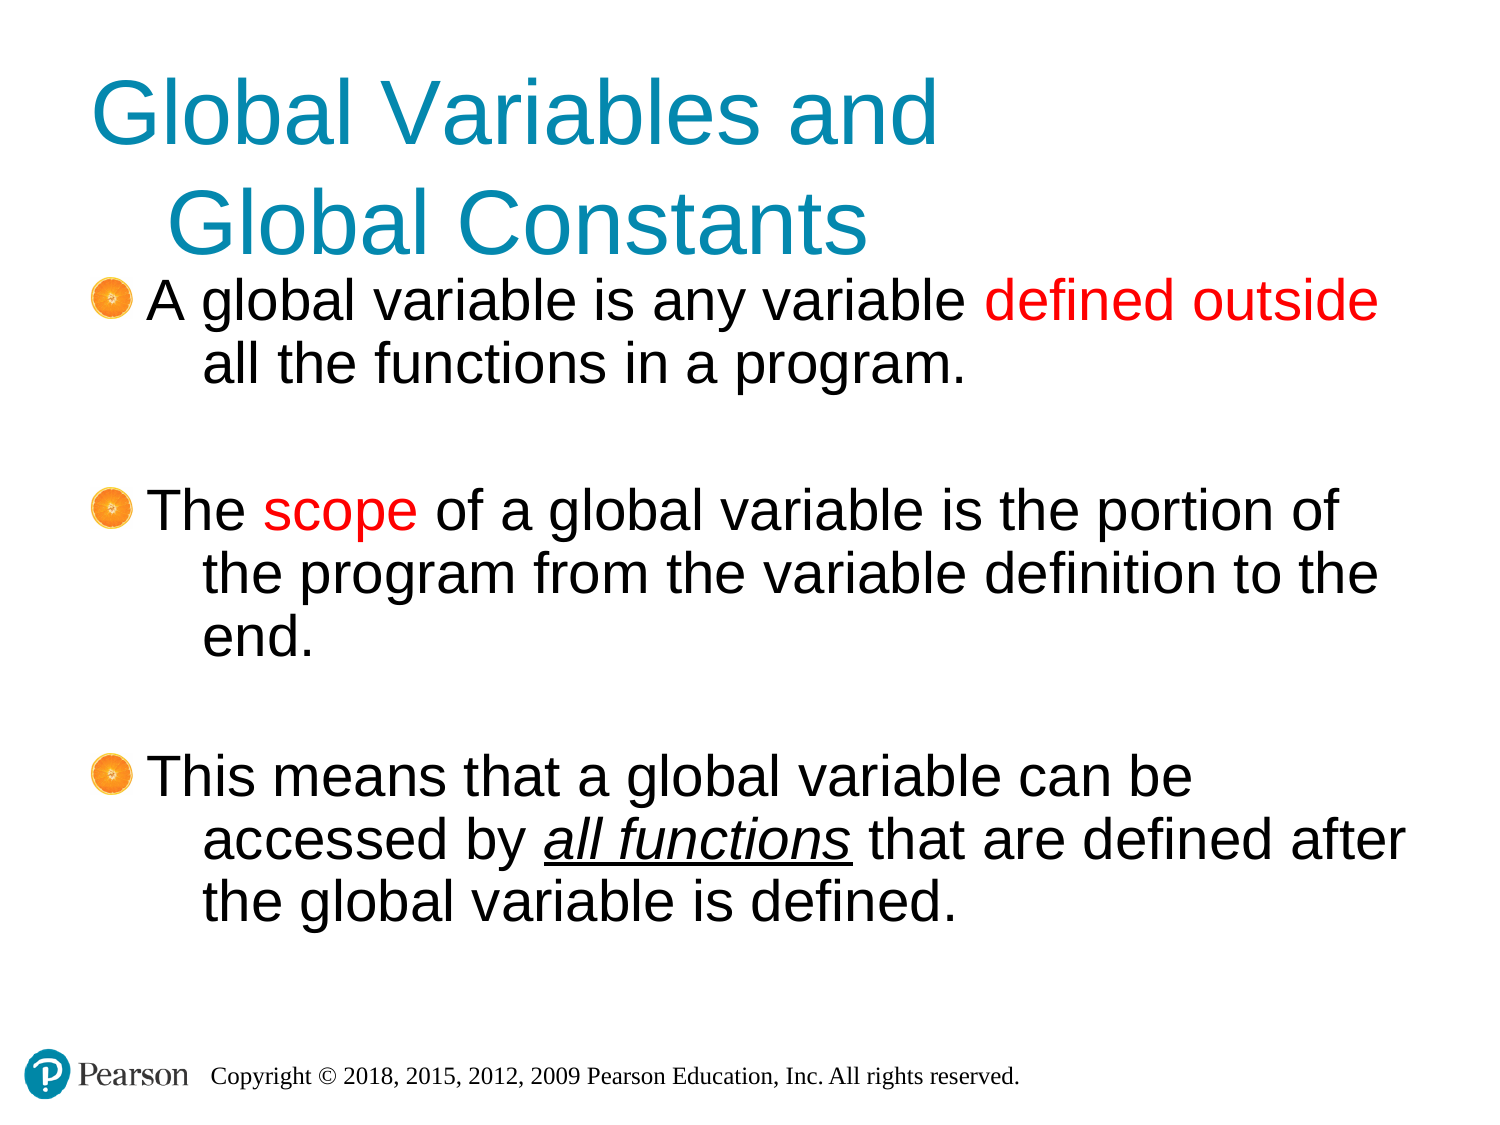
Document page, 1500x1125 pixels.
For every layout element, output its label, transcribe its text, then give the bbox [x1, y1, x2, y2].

list A global variable is any variable defined outside all the functions in a program. The scope of a global variable is the portion of the program from the variable definition to the end. This means that a global variable can be accessed by all functions that are defined after the global variable is defined. [75, 262, 1426, 1005]
title Global Variables and Global Constants [75, 45, 1426, 233]
